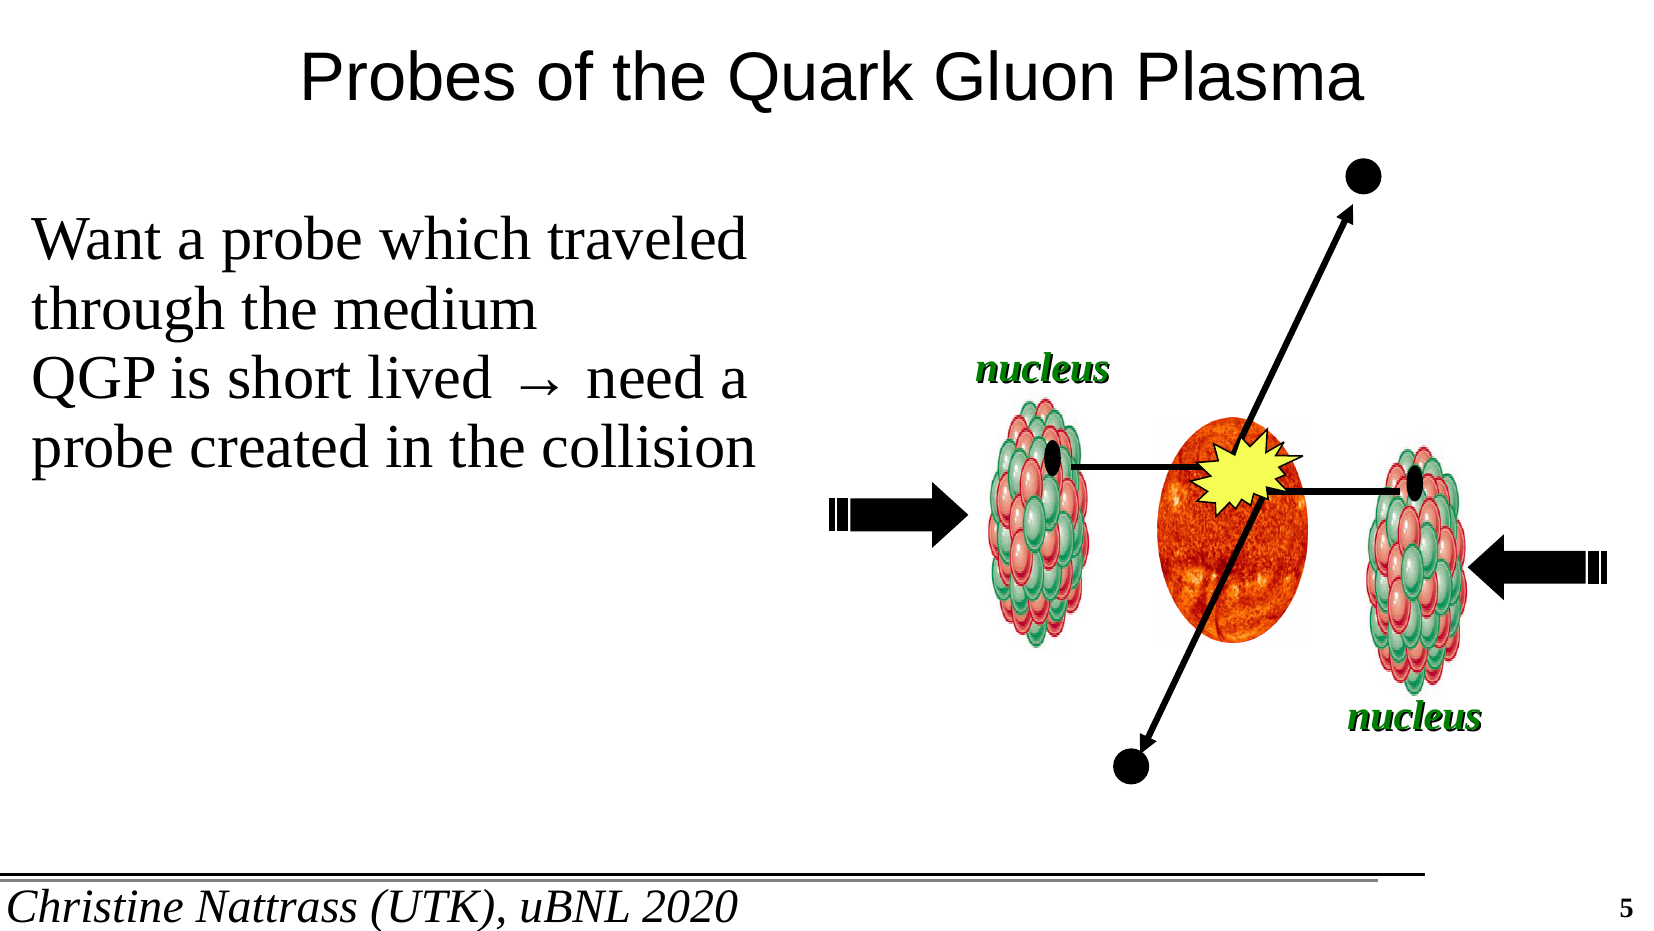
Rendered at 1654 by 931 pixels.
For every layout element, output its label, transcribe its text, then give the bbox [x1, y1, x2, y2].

text_box [1044, 440, 1061, 476]
text_box [1602, 552, 1606, 583]
picture [1364, 431, 1470, 685]
picture [1157, 470, 1259, 643]
picture [1198, 495, 1308, 643]
text_box [1190, 429, 1303, 517]
text_box [838, 499, 847, 531]
text_box [1589, 552, 1598, 583]
text_box [1113, 749, 1149, 784]
title Probes of the Quark Gluon Plasma [88, 15, 1577, 139]
picture [1157, 417, 1247, 464]
text_box [1346, 159, 1381, 194]
text_box [851, 483, 968, 547]
text_box [1407, 466, 1423, 501]
picture [1245, 417, 1308, 488]
text_box nucleus [1332, 685, 1497, 747]
text_box [830, 499, 834, 531]
text_box Want a probe which traveled through the medium QGP is short lived → need a probe created in the collision [17, 196, 776, 642]
picture [986, 399, 1092, 654]
text_box [1468, 535, 1585, 599]
text_box nucleus [960, 336, 1125, 399]
